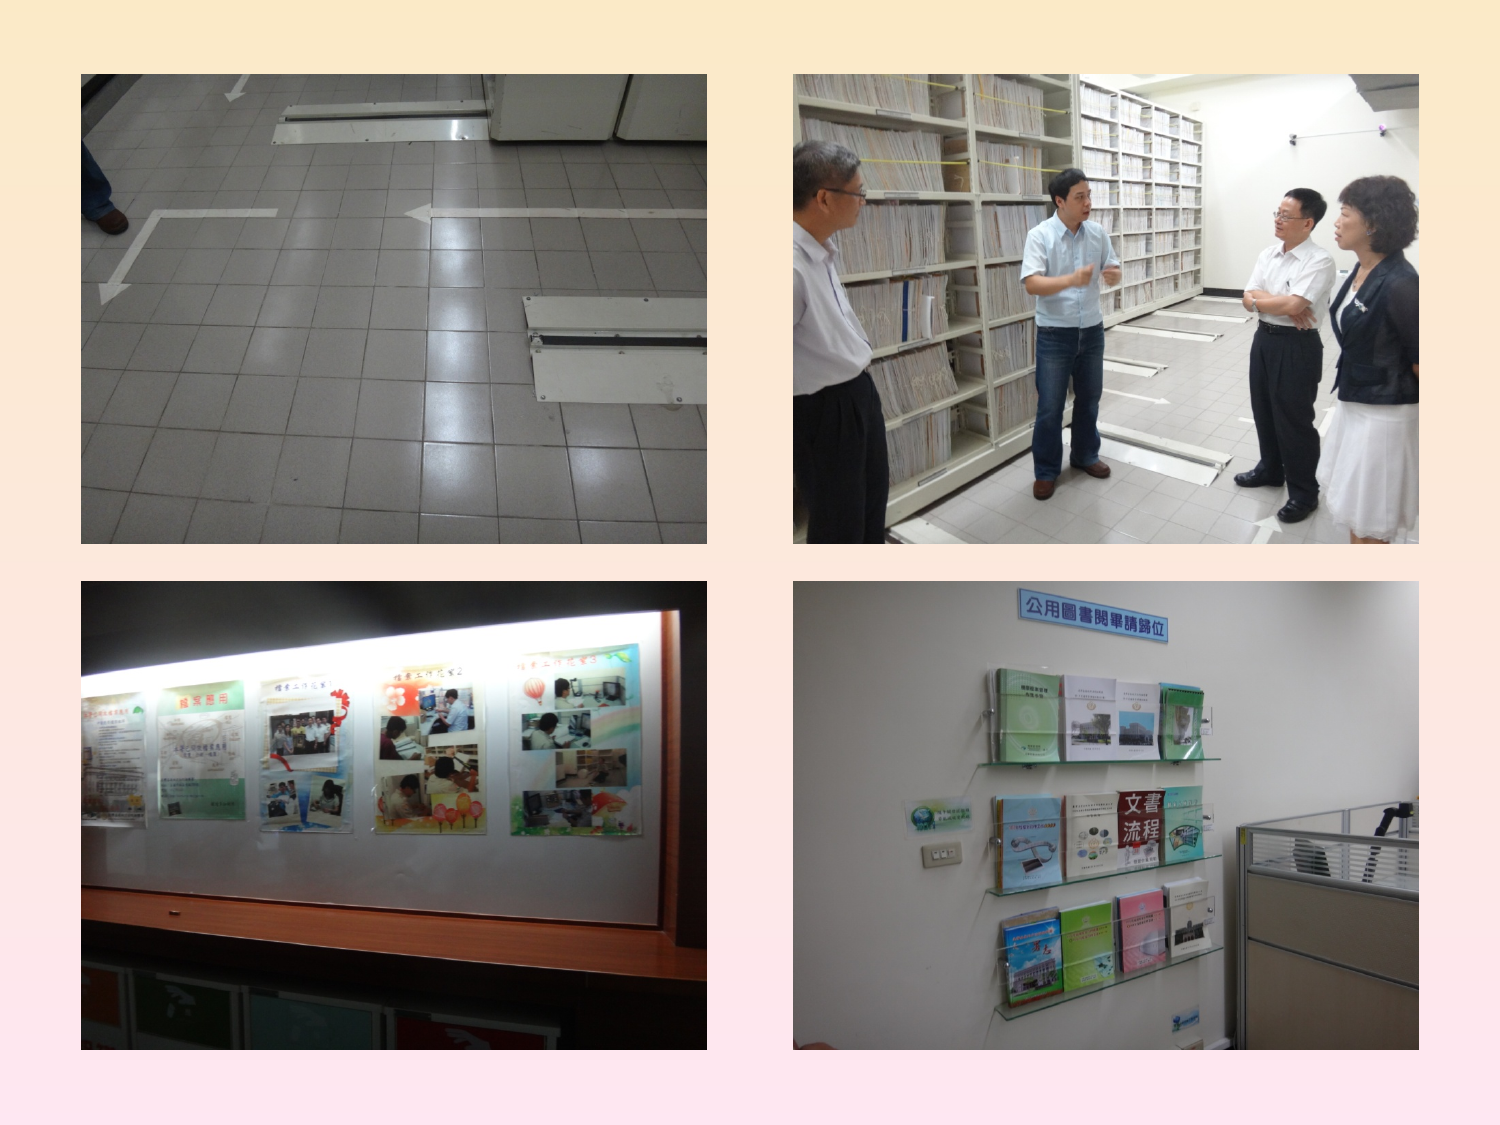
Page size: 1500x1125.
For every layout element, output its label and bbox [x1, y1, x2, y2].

picture [81, 581, 707, 1051]
picture [81, 75, 707, 544]
picture [793, 581, 1419, 1051]
picture [793, 75, 1419, 544]
